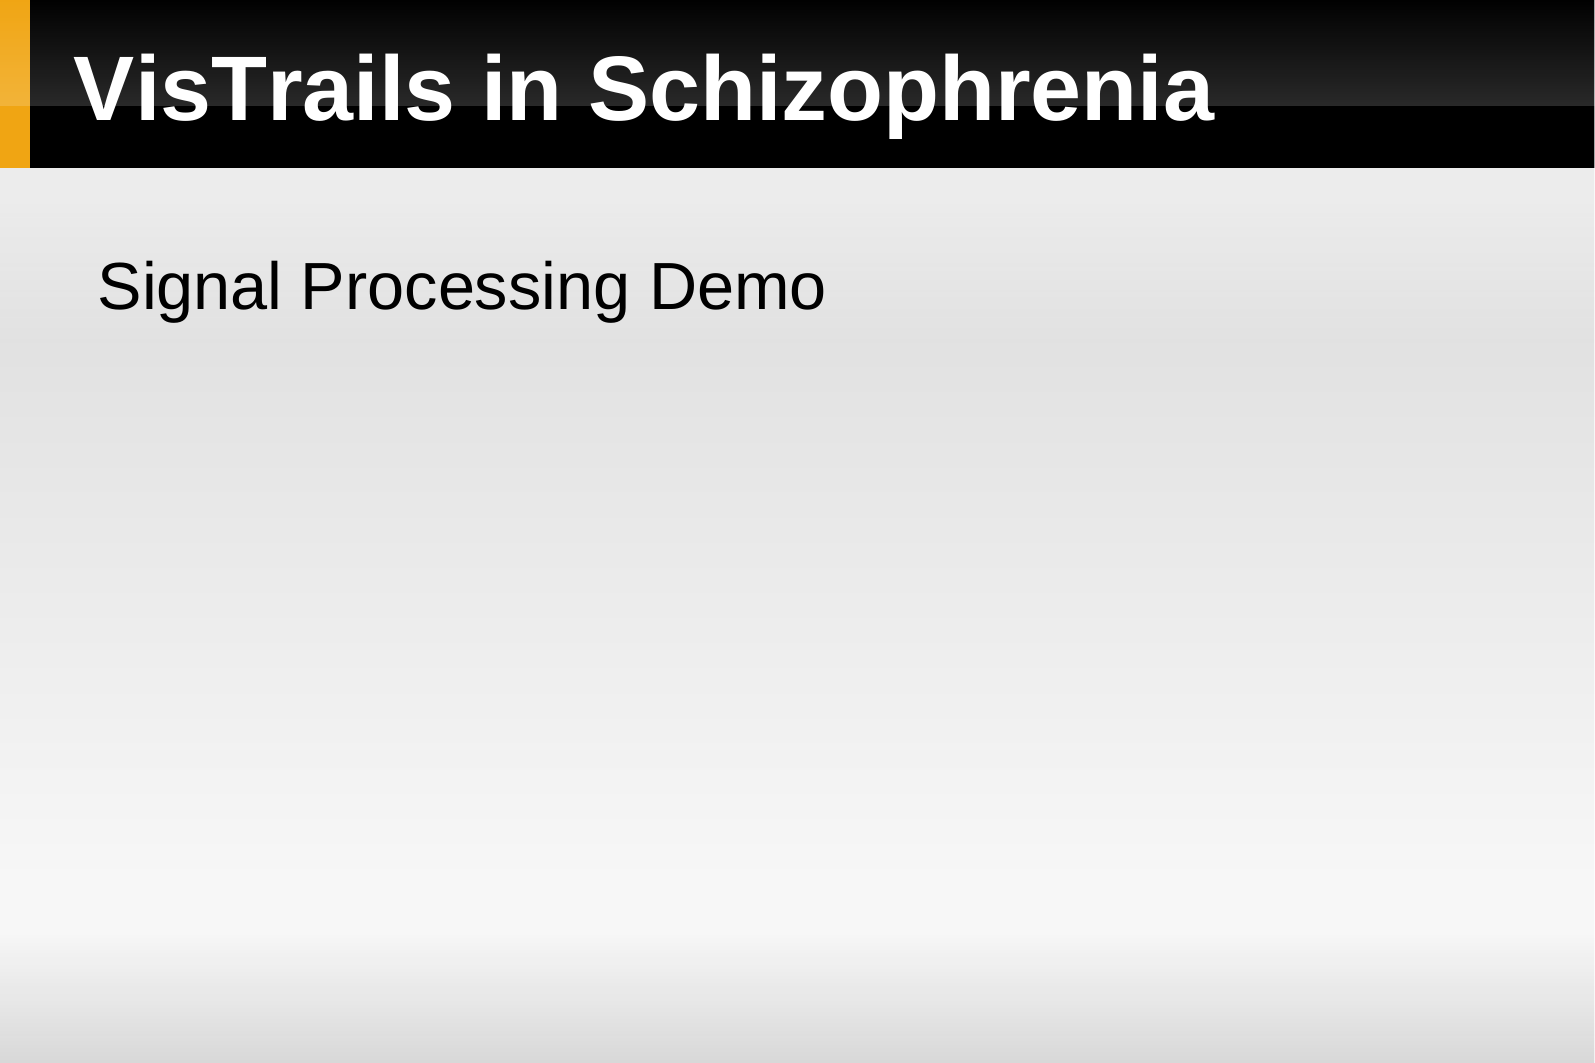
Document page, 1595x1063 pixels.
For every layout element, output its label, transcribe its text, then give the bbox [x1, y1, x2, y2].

title VisTrails in Schizophrenia [74, 7, 1510, 171]
list Signal Processing Demo [79, 248, 1501, 936]
picture [0, 0, 1595, 1063]
